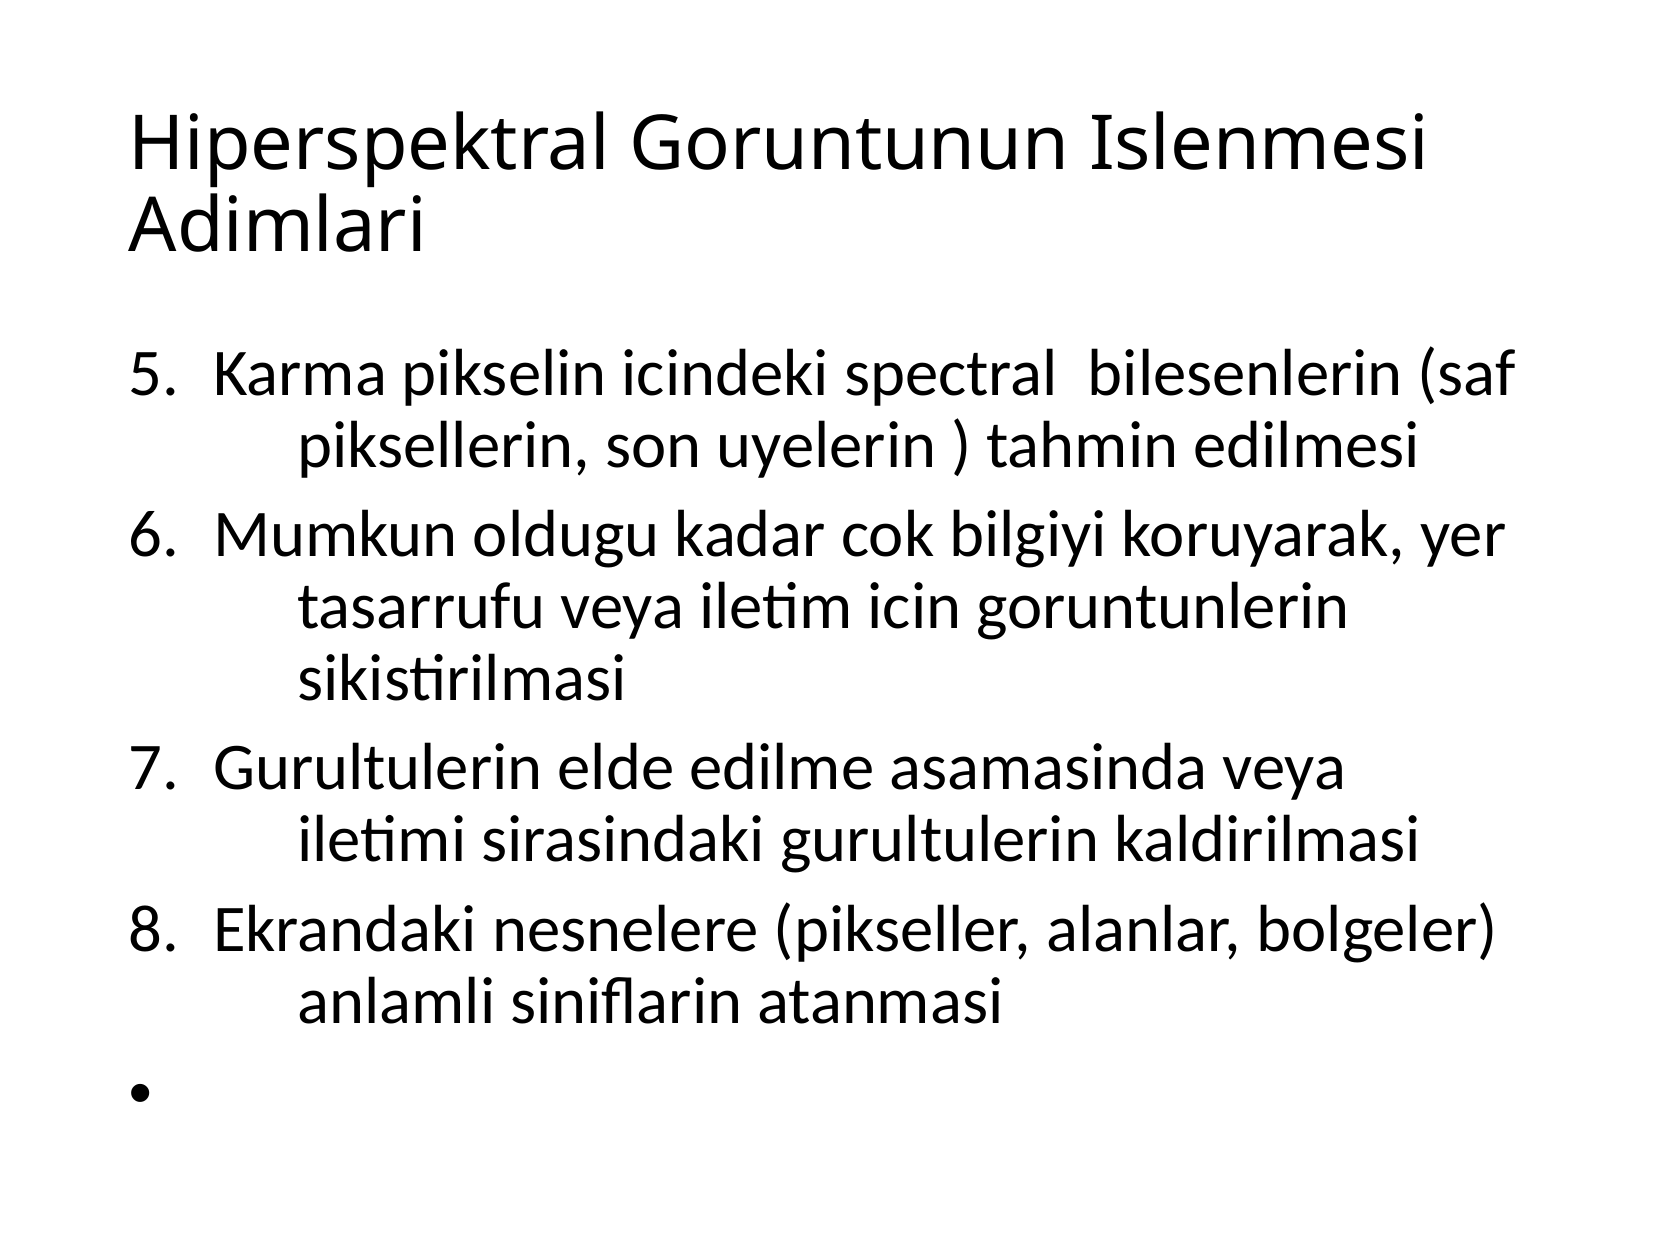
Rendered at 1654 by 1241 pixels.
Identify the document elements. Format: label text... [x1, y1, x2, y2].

list Karma pikselin icindeki spectral bilesenlerin (saf piksellerin, son uyelerin ) tahmin edilmesi Mumkun oldugu kadar cok bilgiyi koruyarak, yer tasarrufu veya iletim icin goruntunlerin sikistirilmasi Gurultulerin elde edilme asamasinda veya iletimi sirasindaki gurultulerin kaldirilmasi Ekrandaki nesnelere (pikseller, alanlar, bolgeler) anlamli siniflarin atanmasi [113, 330, 1540, 1117]
title Hiperspektral Goruntunun Islenmesi Adimlari [113, 66, 1540, 306]
